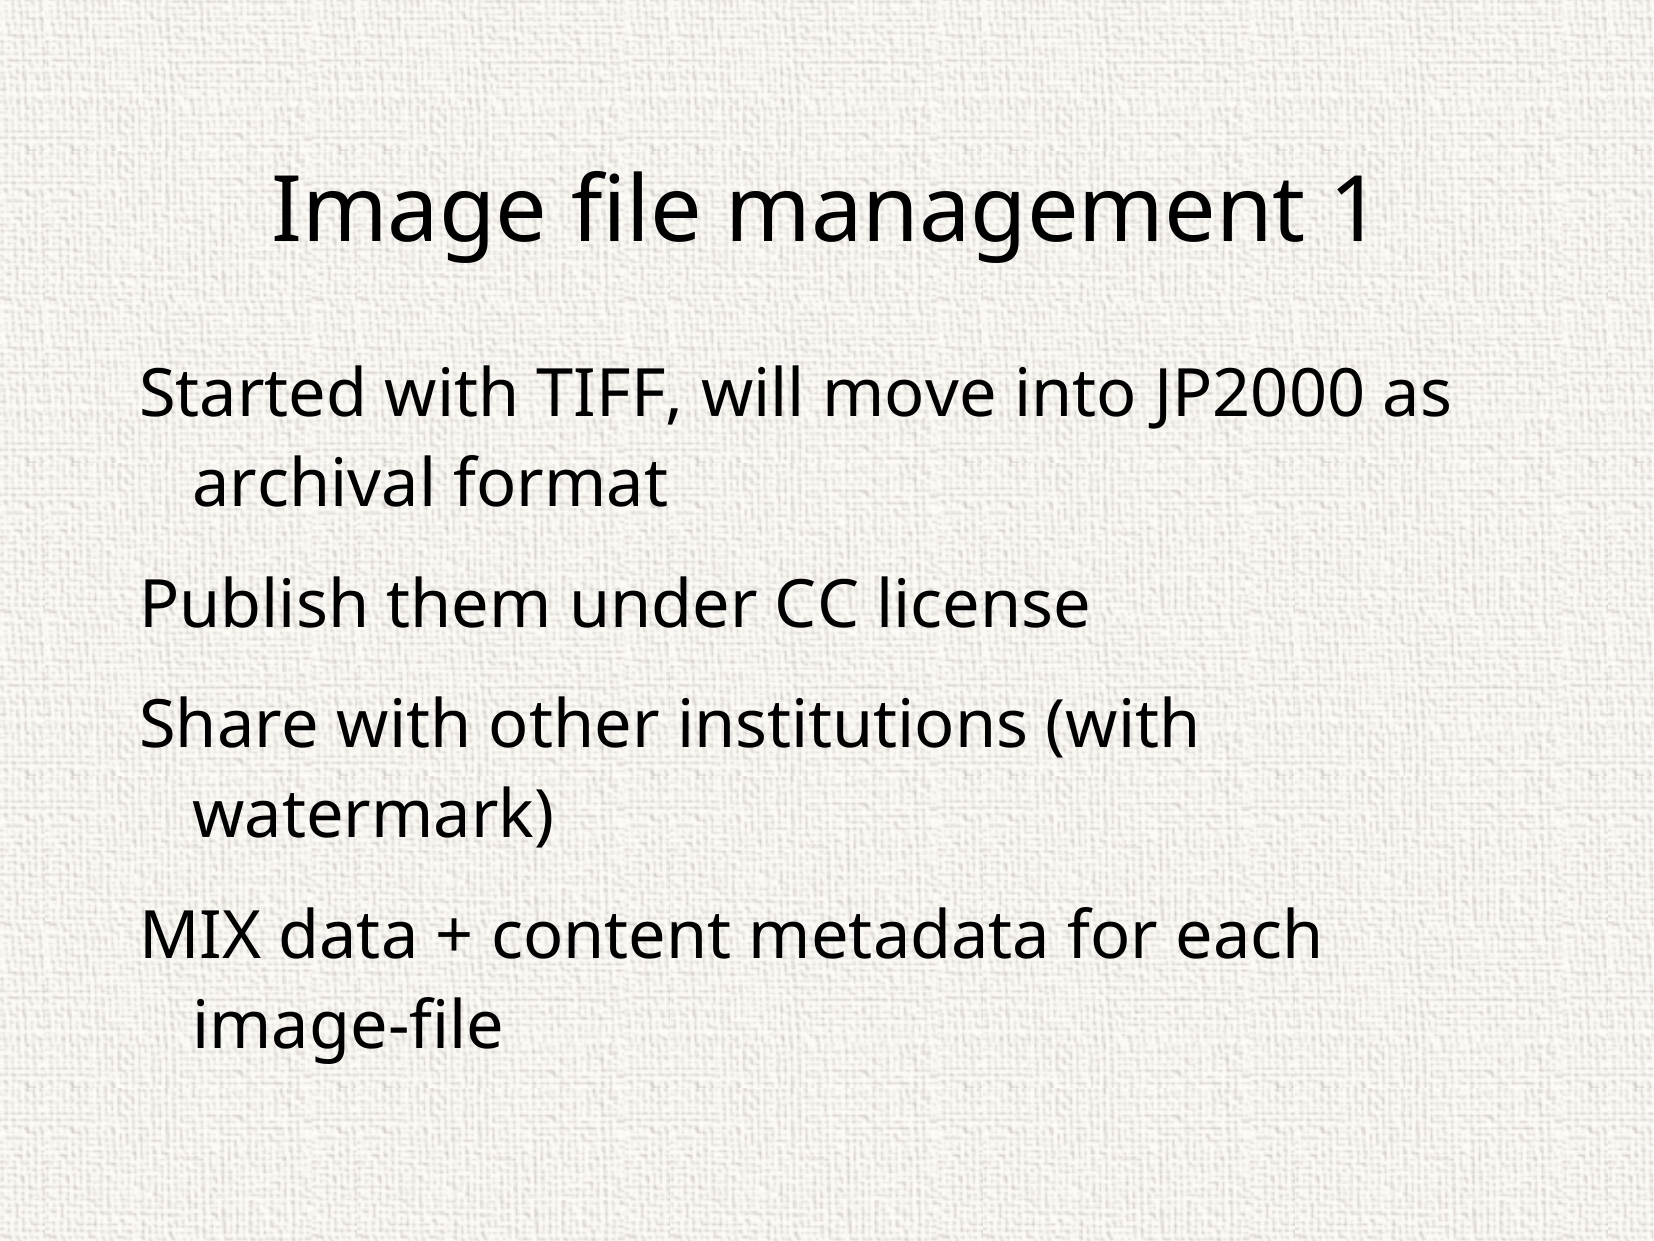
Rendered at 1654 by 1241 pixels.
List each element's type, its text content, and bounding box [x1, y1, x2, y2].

list Started with TIFF, will move into JP2000 as archival format Publish them under CC license Share with other institutions (with watermark) MIX data + content metadata for each image-file [121, 344, 1534, 1112]
picture [0, 0, 1654, 1241]
title Image file management 1 [121, 110, 1534, 303]
